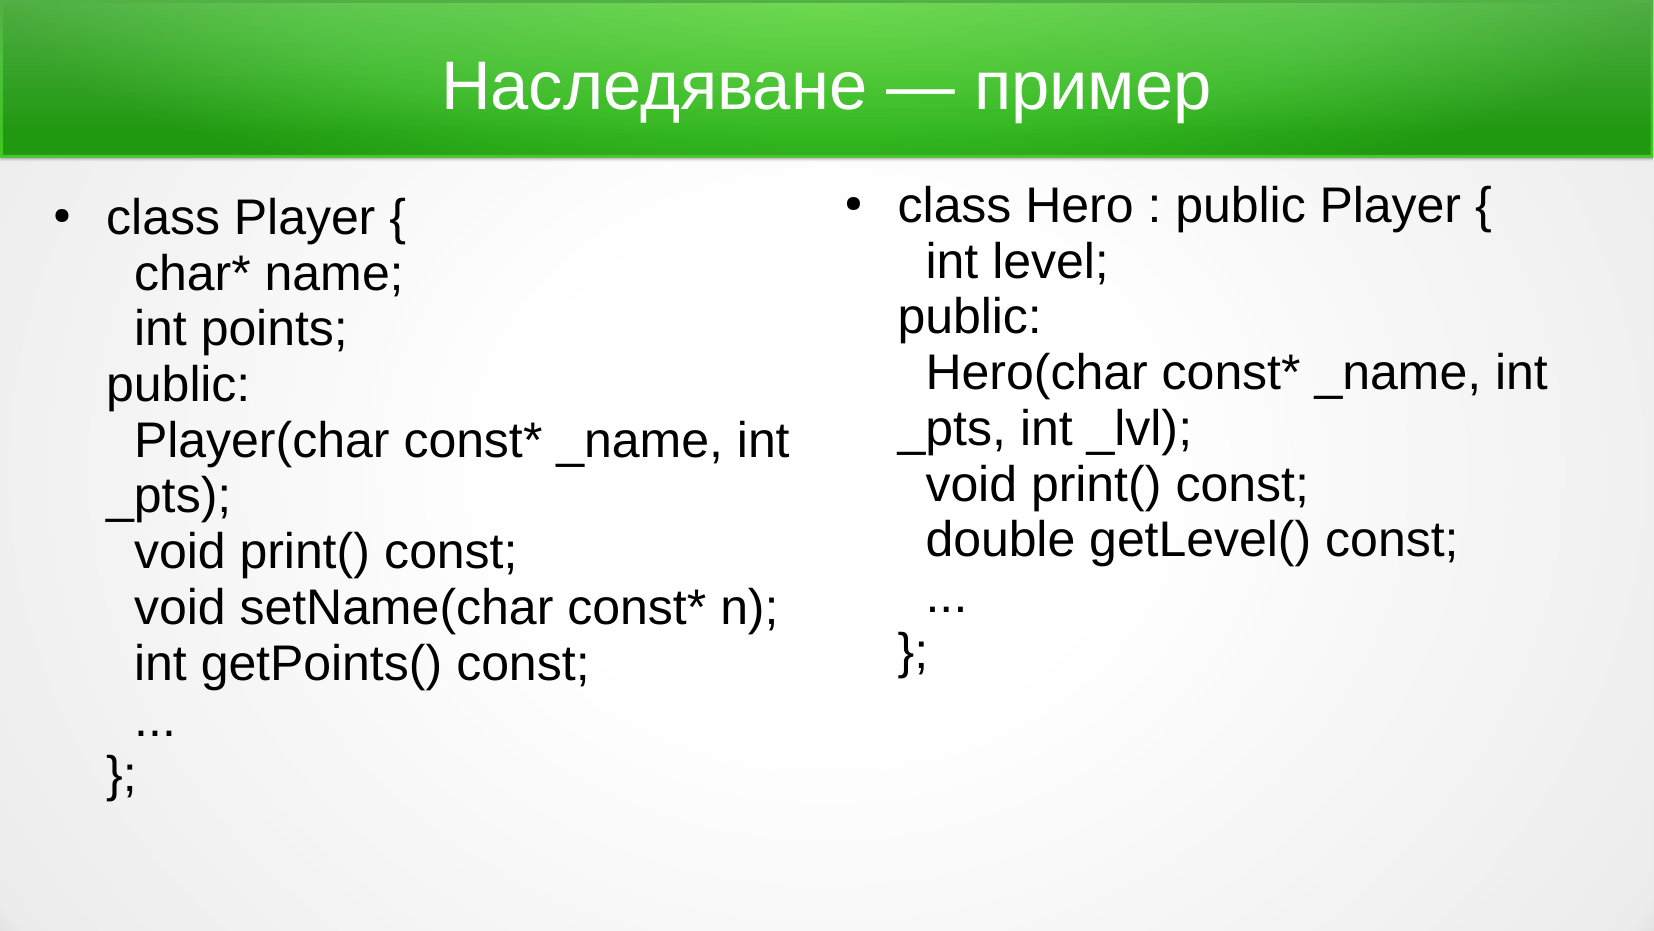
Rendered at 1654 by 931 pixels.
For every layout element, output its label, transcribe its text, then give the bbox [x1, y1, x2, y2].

list class Player { char* name; int points; public: Player(char const* _name, int _pts); void print() const; void setName(char const* n); int getPoints() const; ... }; [35, 188, 793, 886]
title Наследяване — пример [82, 37, 1571, 135]
list class Hero : public Player { int level; public: Hero(char const* _name, int _pts, int _lvl); void print() const; double getLevel() const; ... }; [826, 177, 1607, 886]
